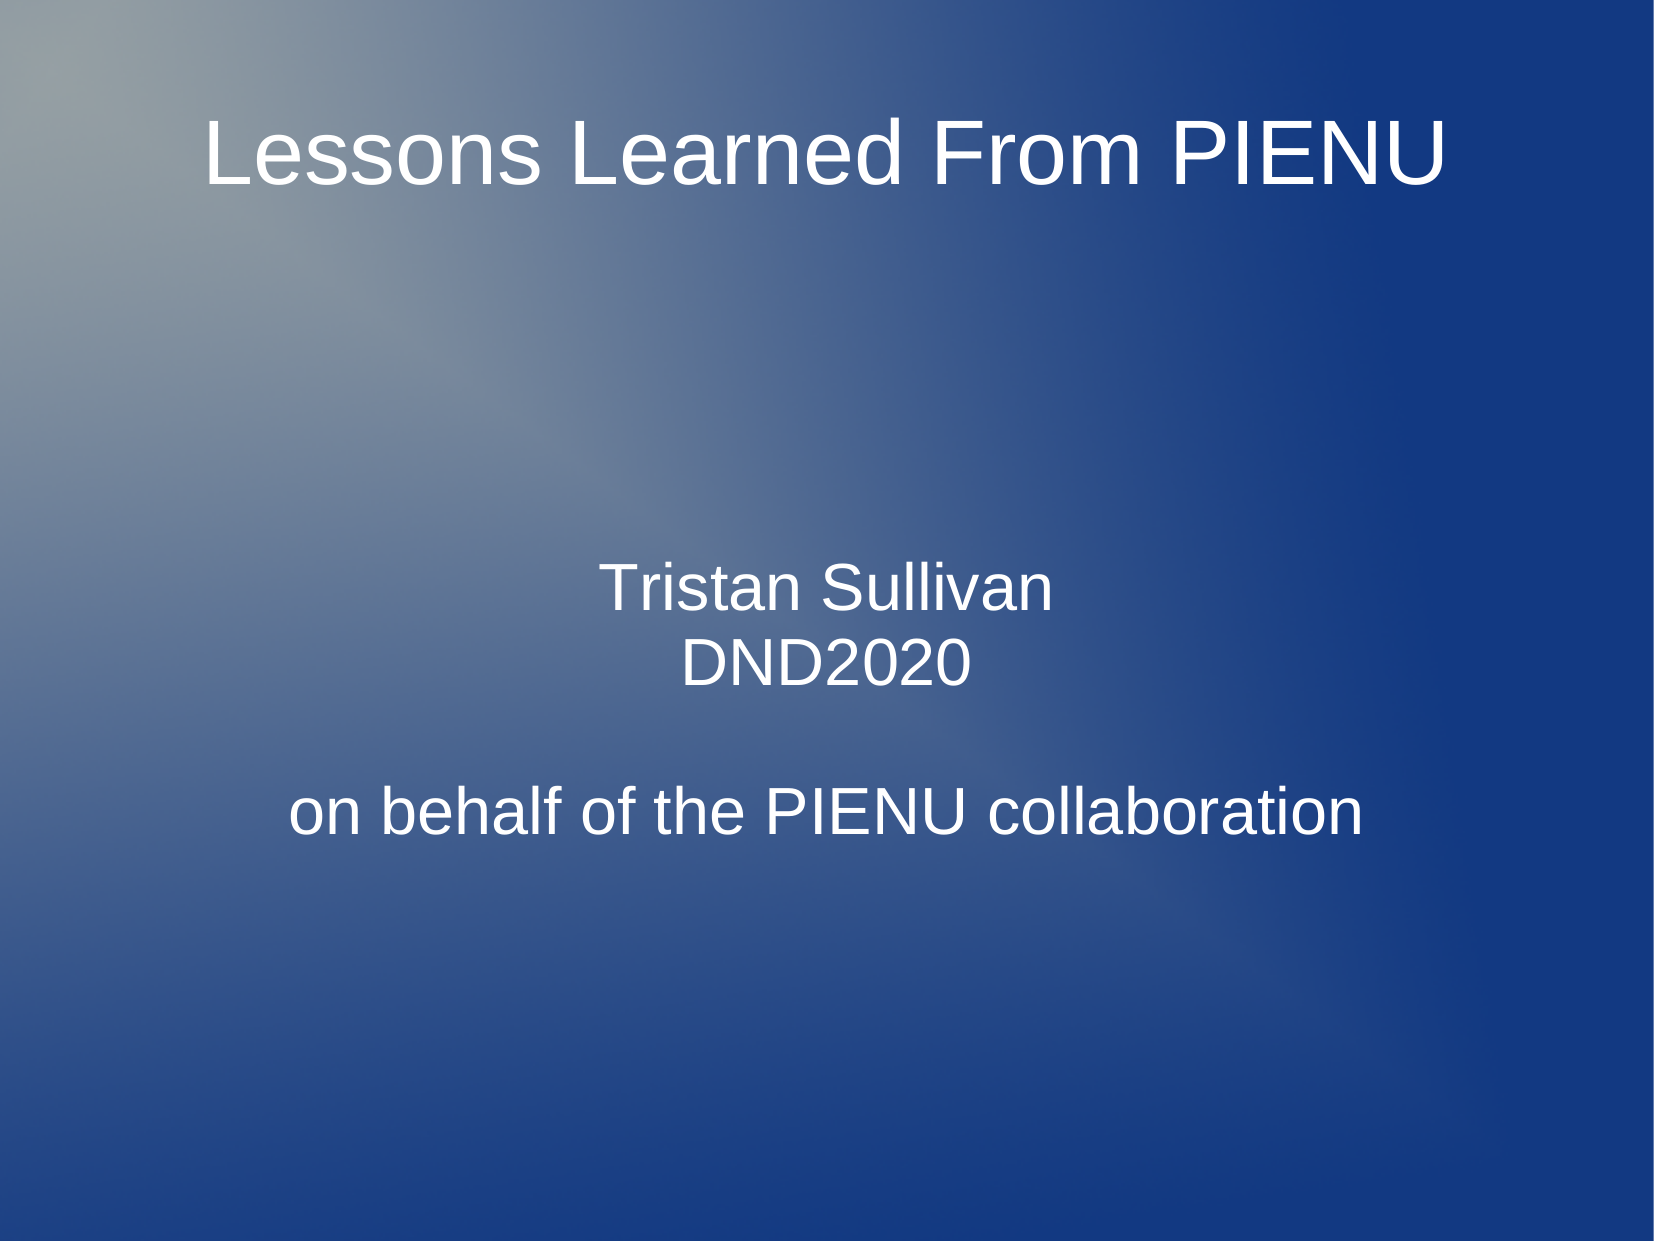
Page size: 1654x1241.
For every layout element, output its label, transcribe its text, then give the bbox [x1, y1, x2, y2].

picture [0, 0, 1654, 1241]
title Lessons Learned From PIENU [82, 48, 1571, 258]
subtitle Tristan Sullivan DND2020 on behalf of the PIENU collaboration [82, 297, 1571, 1102]
